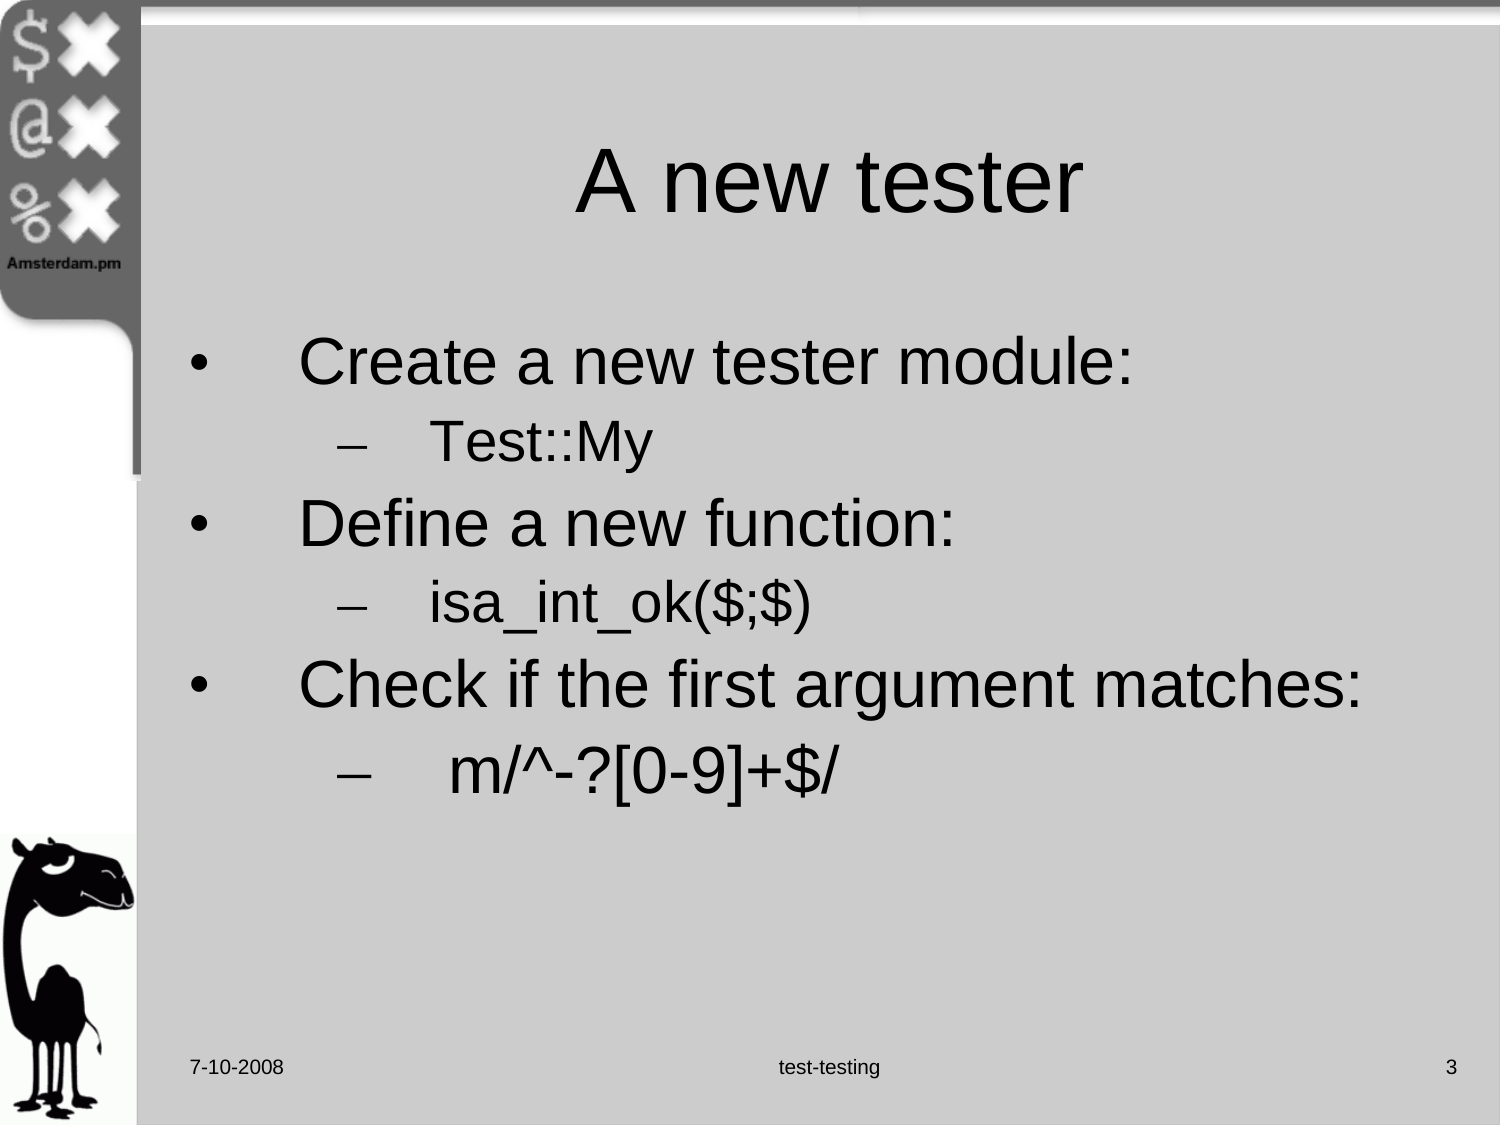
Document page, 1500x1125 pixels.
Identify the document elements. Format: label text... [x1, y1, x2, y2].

picture [0, 0, 1500, 481]
title A new tester [187, 87, 1474, 274]
list Create a new tester module: Test::My Define a new function: isa_int_ok($;$) Check if the first argument matches: m/^-?[0-9]+$/ [187, 324, 1474, 984]
picture [0, 834, 136, 1125]
